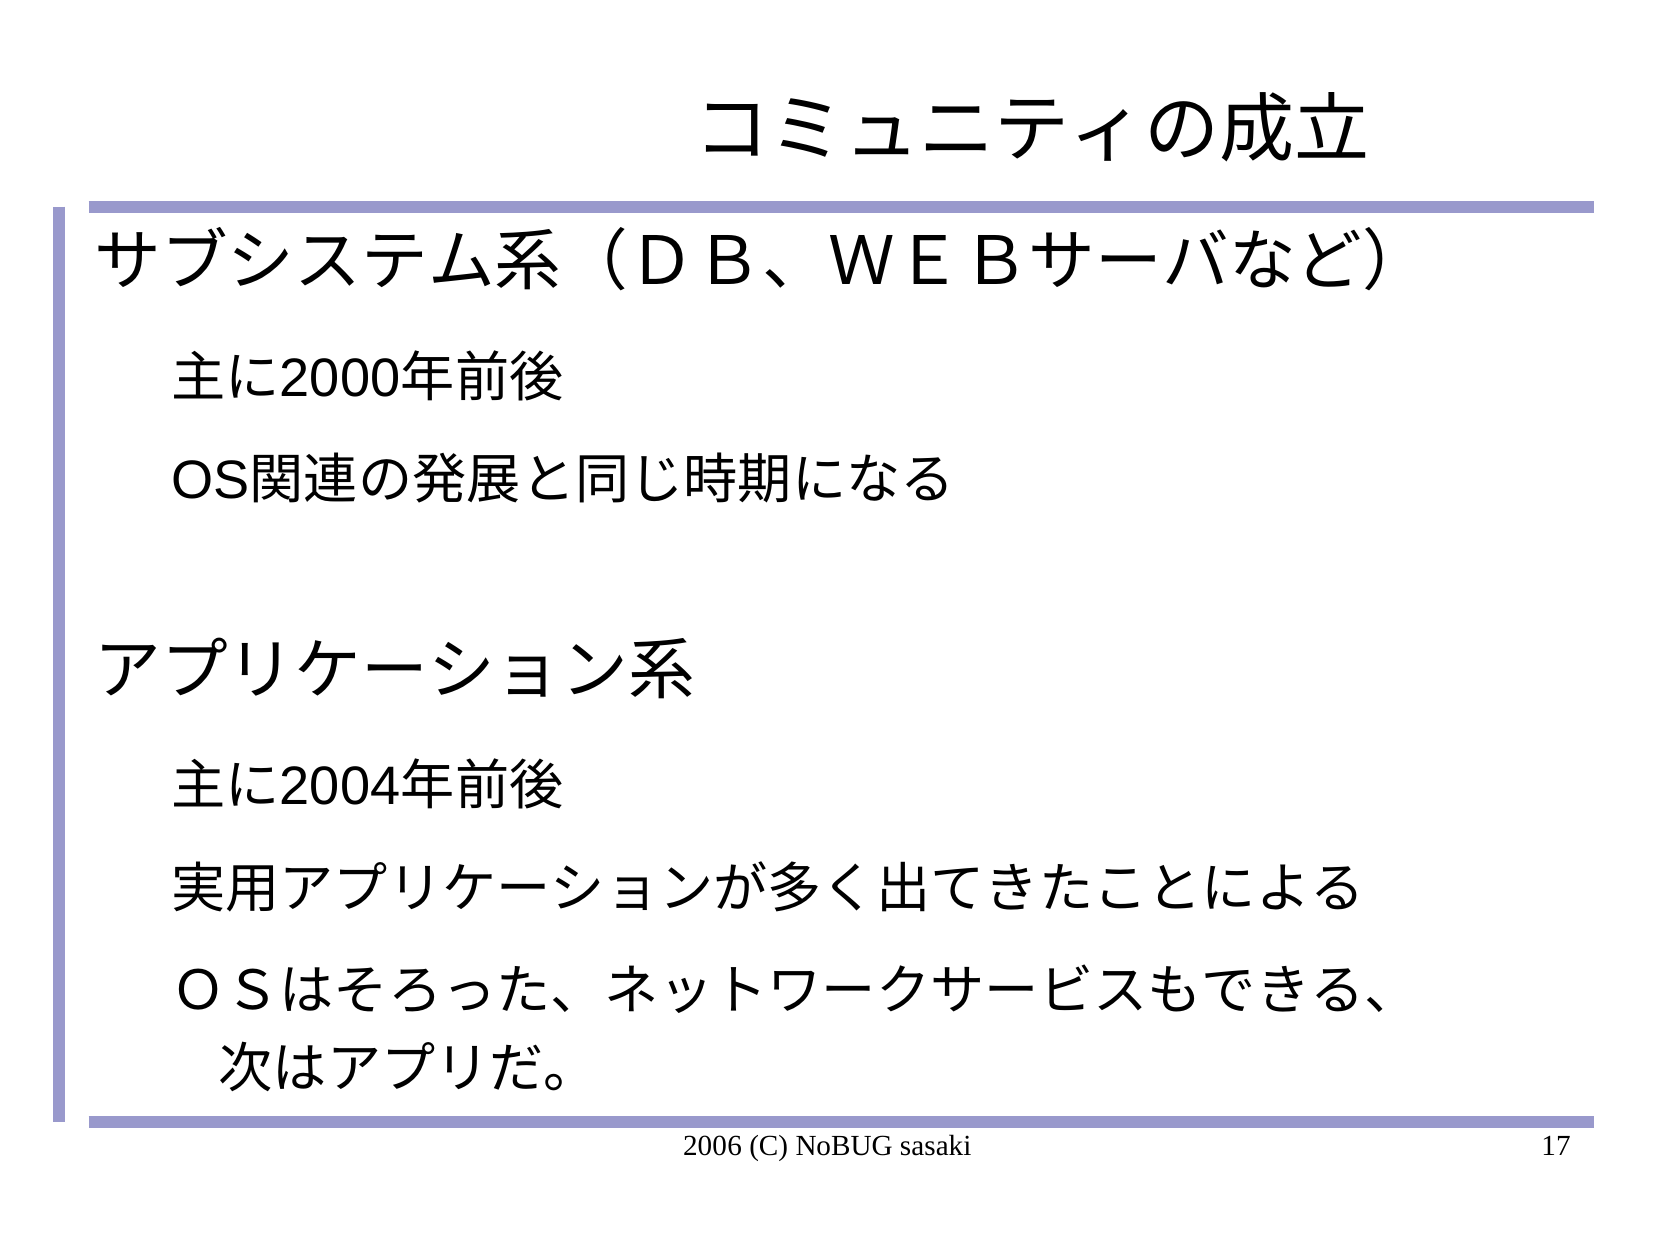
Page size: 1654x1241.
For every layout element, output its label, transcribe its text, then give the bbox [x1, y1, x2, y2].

title コミュニティの成立 [501, 59, 1563, 187]
list サブシステム系（ＤＢ、ＷＥＢサーバなど） 主に2000年前後 OS関連の発展と同じ時期になる アプリケーション系 主に2004年前後 実用アプリケーションが多く出てきたことによる ＯＳはそろった、ネットワークサービスもできる、 次はアプリだ。 [76, 206, 1565, 1123]
